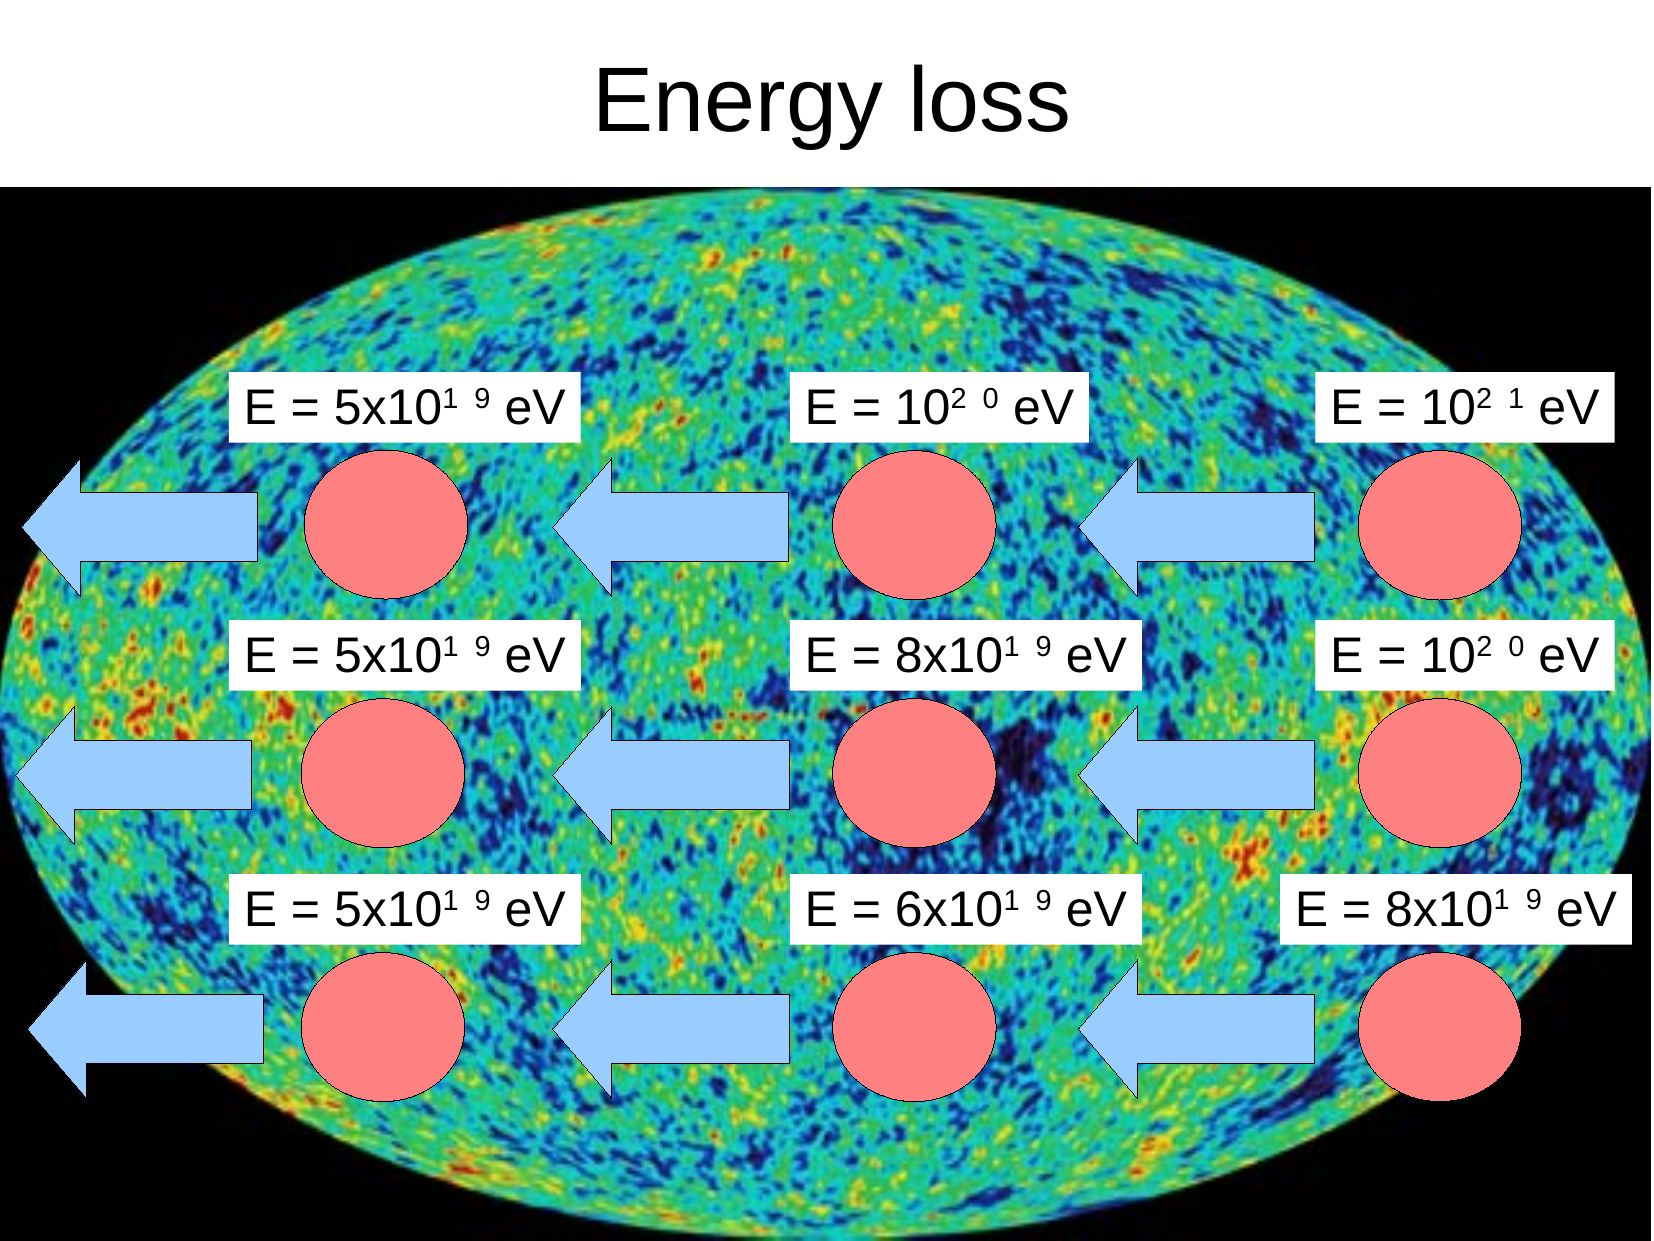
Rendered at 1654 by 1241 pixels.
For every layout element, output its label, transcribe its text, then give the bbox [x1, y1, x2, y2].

text_box [15, 706, 252, 845]
text_box [832, 450, 997, 600]
text_box [1078, 705, 1315, 845]
text_box [832, 698, 997, 848]
text_box E = 8x101 9 eV [789, 620, 1142, 691]
text_box E = 5x101 9 eV [228, 620, 581, 691]
text_box [1358, 450, 1522, 601]
text_box [21, 457, 258, 597]
text_box [1078, 457, 1315, 597]
text_box [27, 959, 264, 1099]
text_box E = 6x101 9 eV [789, 874, 1142, 945]
text_box [301, 952, 465, 1102]
text_box [1078, 959, 1315, 1099]
text_box [1358, 698, 1522, 848]
text_box E = 102 1 eV [1315, 372, 1615, 443]
text_box E = 102 0 eV [1315, 620, 1615, 691]
text_box [552, 959, 790, 1099]
text_box [552, 457, 789, 597]
text_box E = 8x101 9 eV [1280, 874, 1632, 945]
text_box [832, 952, 997, 1102]
text_box E = 5x101 9 eV [228, 372, 581, 443]
text_box E = 5x101 9 eV [228, 874, 581, 945]
title Energy loss [88, 3, 1577, 196]
text_box E = 102 0 eV [789, 372, 1089, 443]
text_box [304, 450, 468, 600]
text_box [1358, 952, 1522, 1102]
text_box [552, 706, 790, 845]
picture [0, 187, 1651, 1241]
text_box [301, 698, 465, 848]
